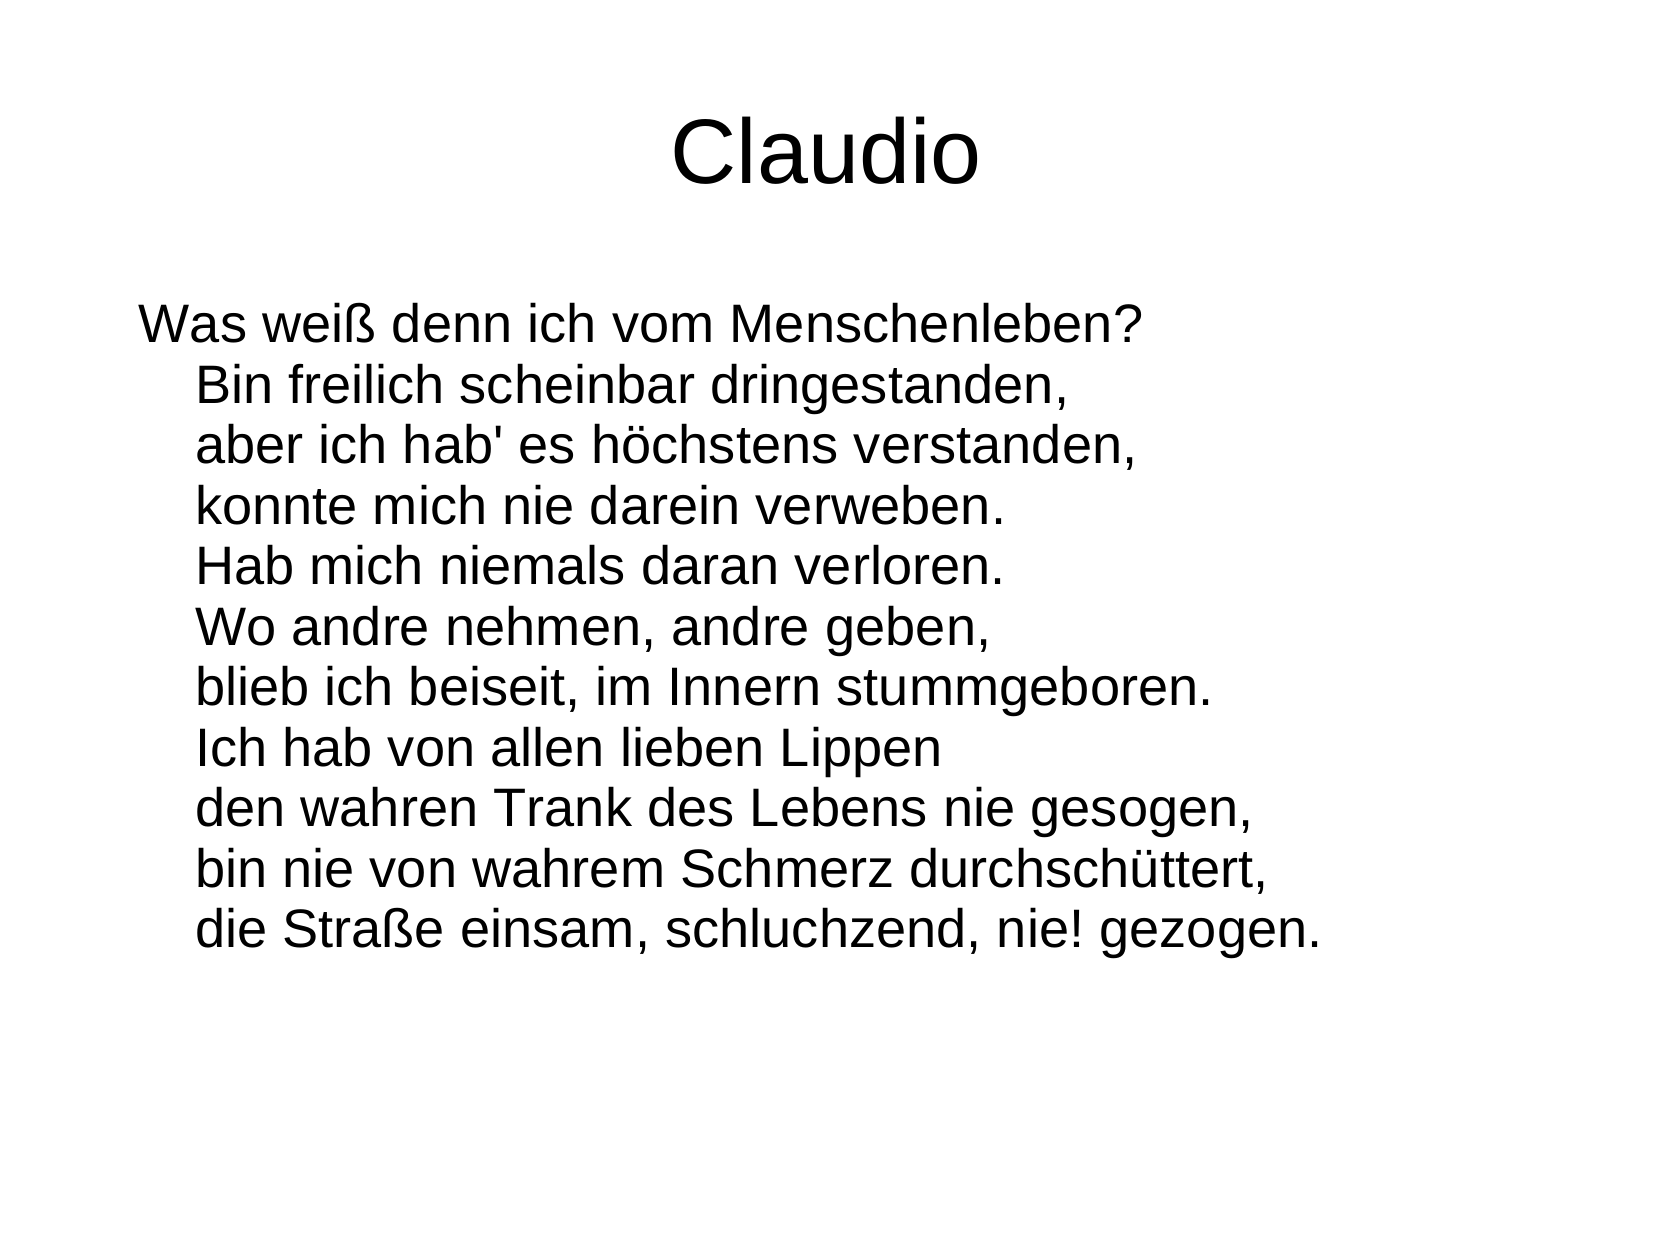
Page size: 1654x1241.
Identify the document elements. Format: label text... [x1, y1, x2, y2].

list Was weiß denn ich vom Menschenleben? Bin freilich scheinbar dringestanden, aber ich hab' es höchstens verstanden, konnte mich nie darein verweben. Hab mich niemals daran verloren. Wo andre nehmen, andre geben, blieb ich beiseit, im Innern stummgeboren. Ich hab von allen lieben Lippen den wahren Trank des Lebens nie gesogen, bin nie von wahrem Schmerz durchschüttert, die Straße einsam, schluchzend, nie! gezogen. [82, 290, 1571, 1108]
title Claudio [82, 49, 1571, 256]
